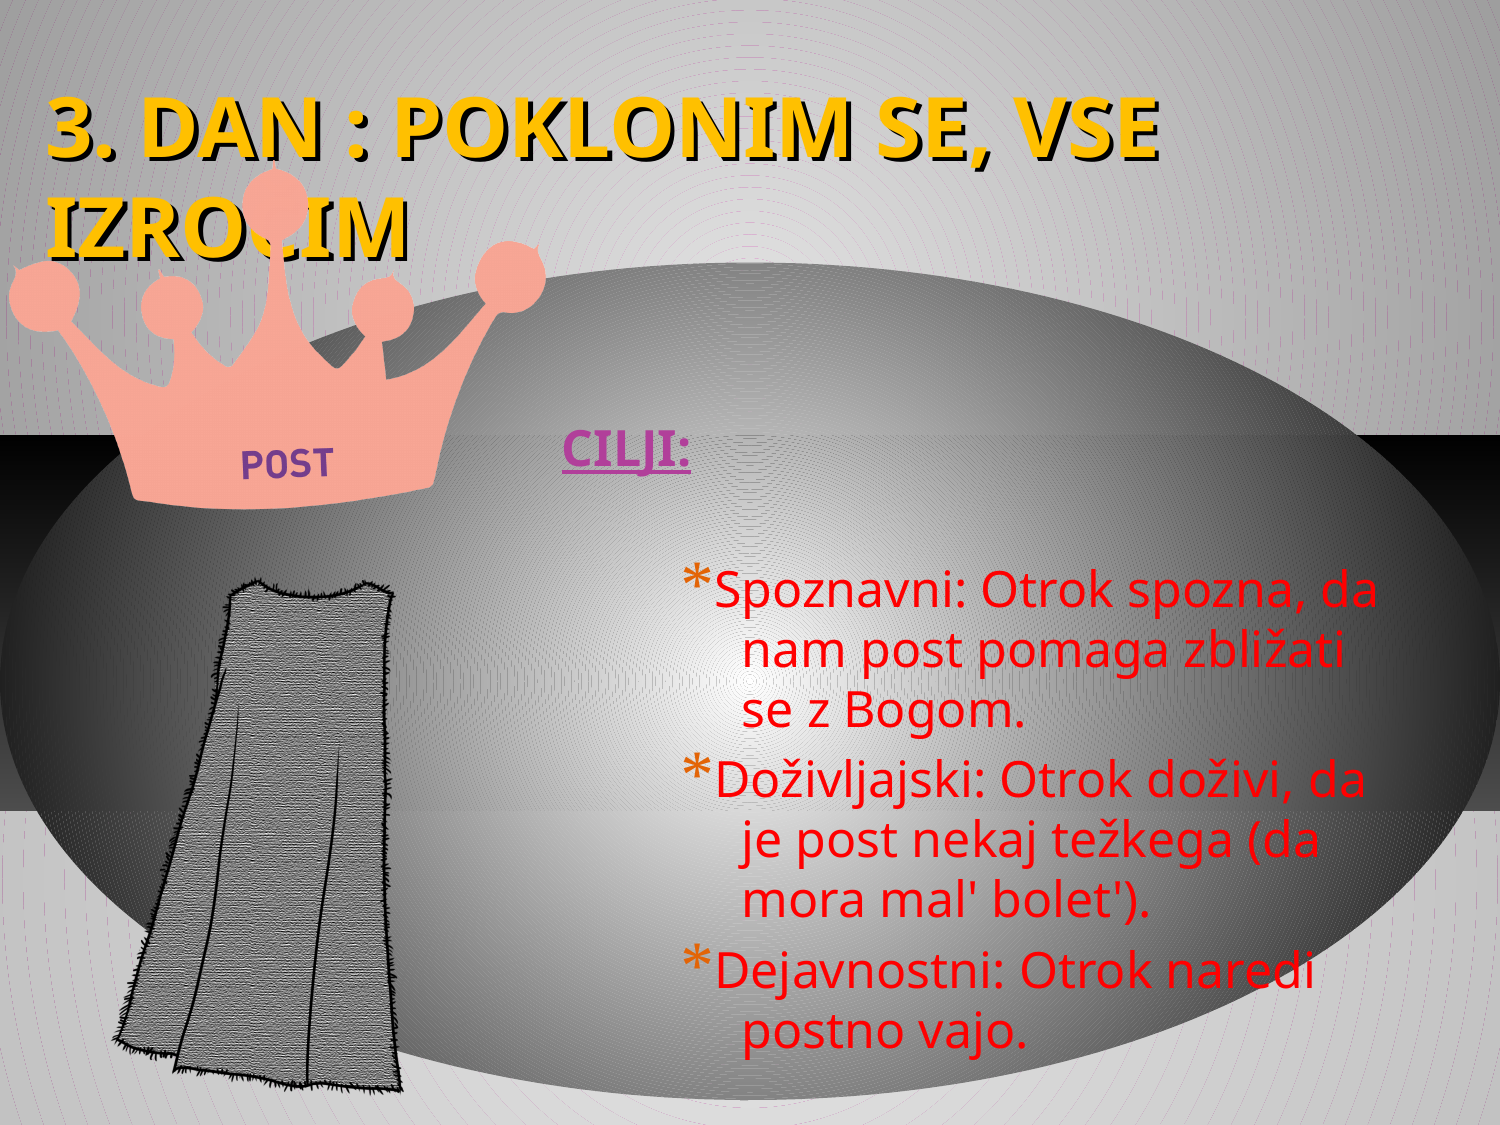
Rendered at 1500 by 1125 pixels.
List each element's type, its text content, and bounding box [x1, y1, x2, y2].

title 3. DAN : POKLONIM SE, VSE IZROČIM [0, 66, 1500, 279]
picture [0, 160, 573, 1121]
subtitle CILJI: Spoznavni: Otrok spozna, da nam post pomaga zbližati se z Bogom. Doživljajski: Otrok doživi, da je post nekaj težkega (da mora mal' bolet'). Dejavnostni: Otrok naredi postno vajo. [546, 408, 1425, 1024]
